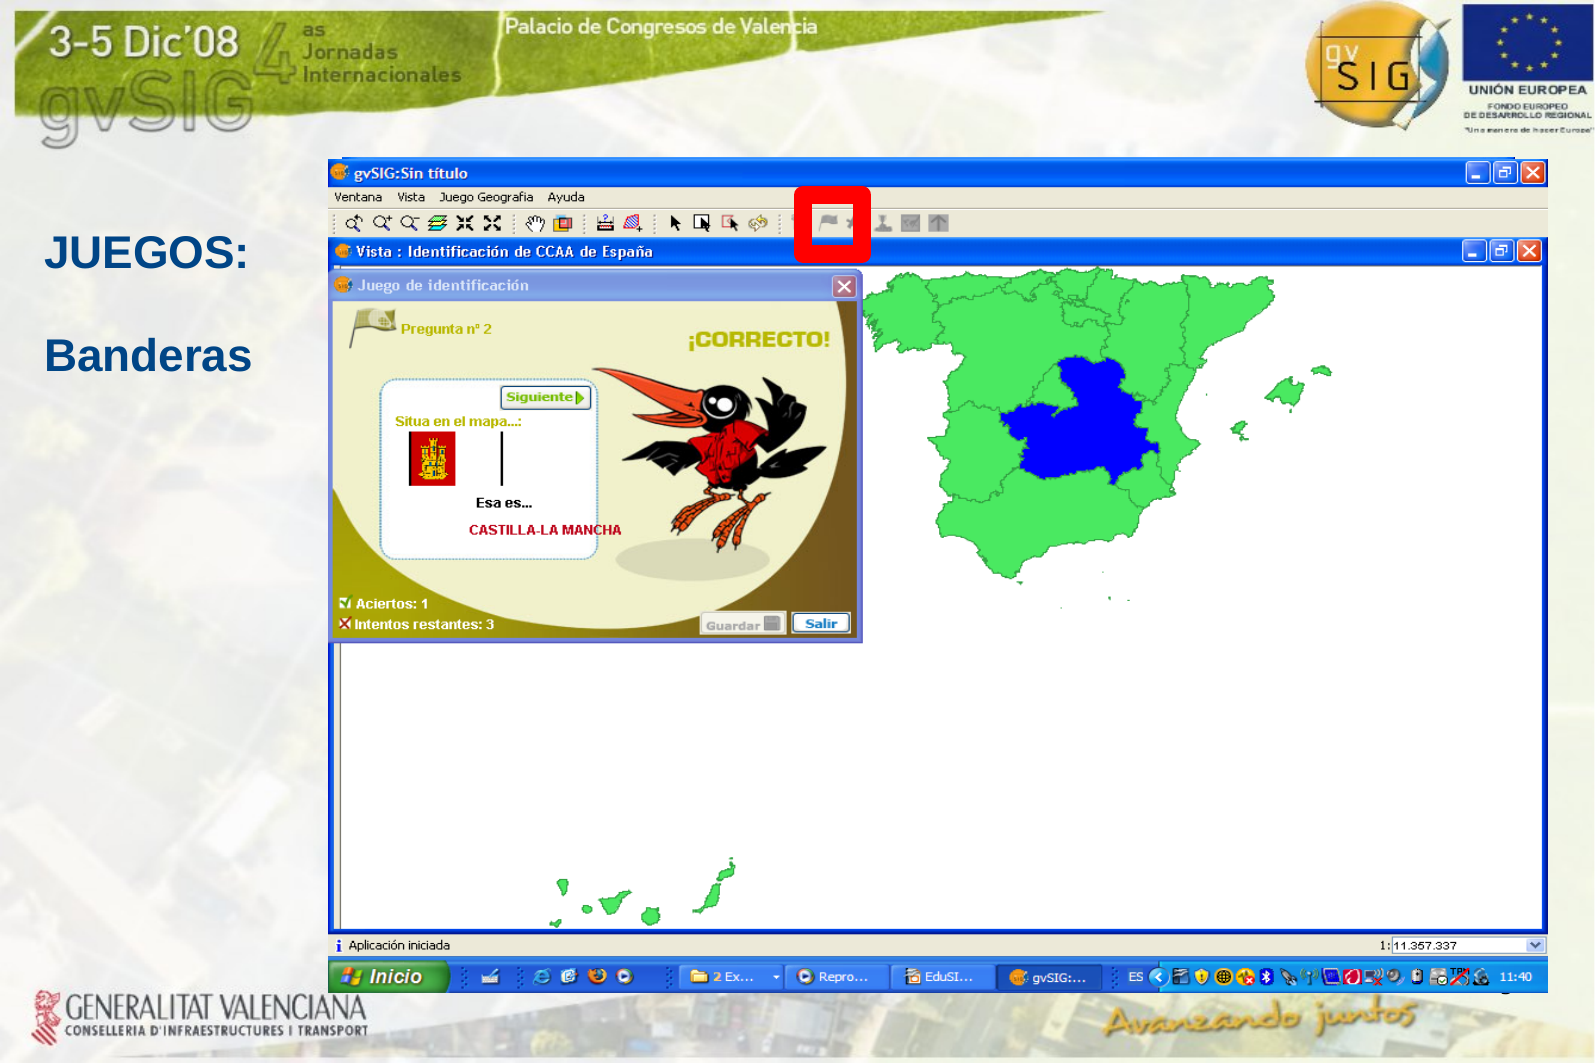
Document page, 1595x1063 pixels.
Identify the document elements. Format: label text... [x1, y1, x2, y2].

text_box JUEGOS: Banderas [29, 219, 328, 545]
picture [0, 0, 1595, 1063]
